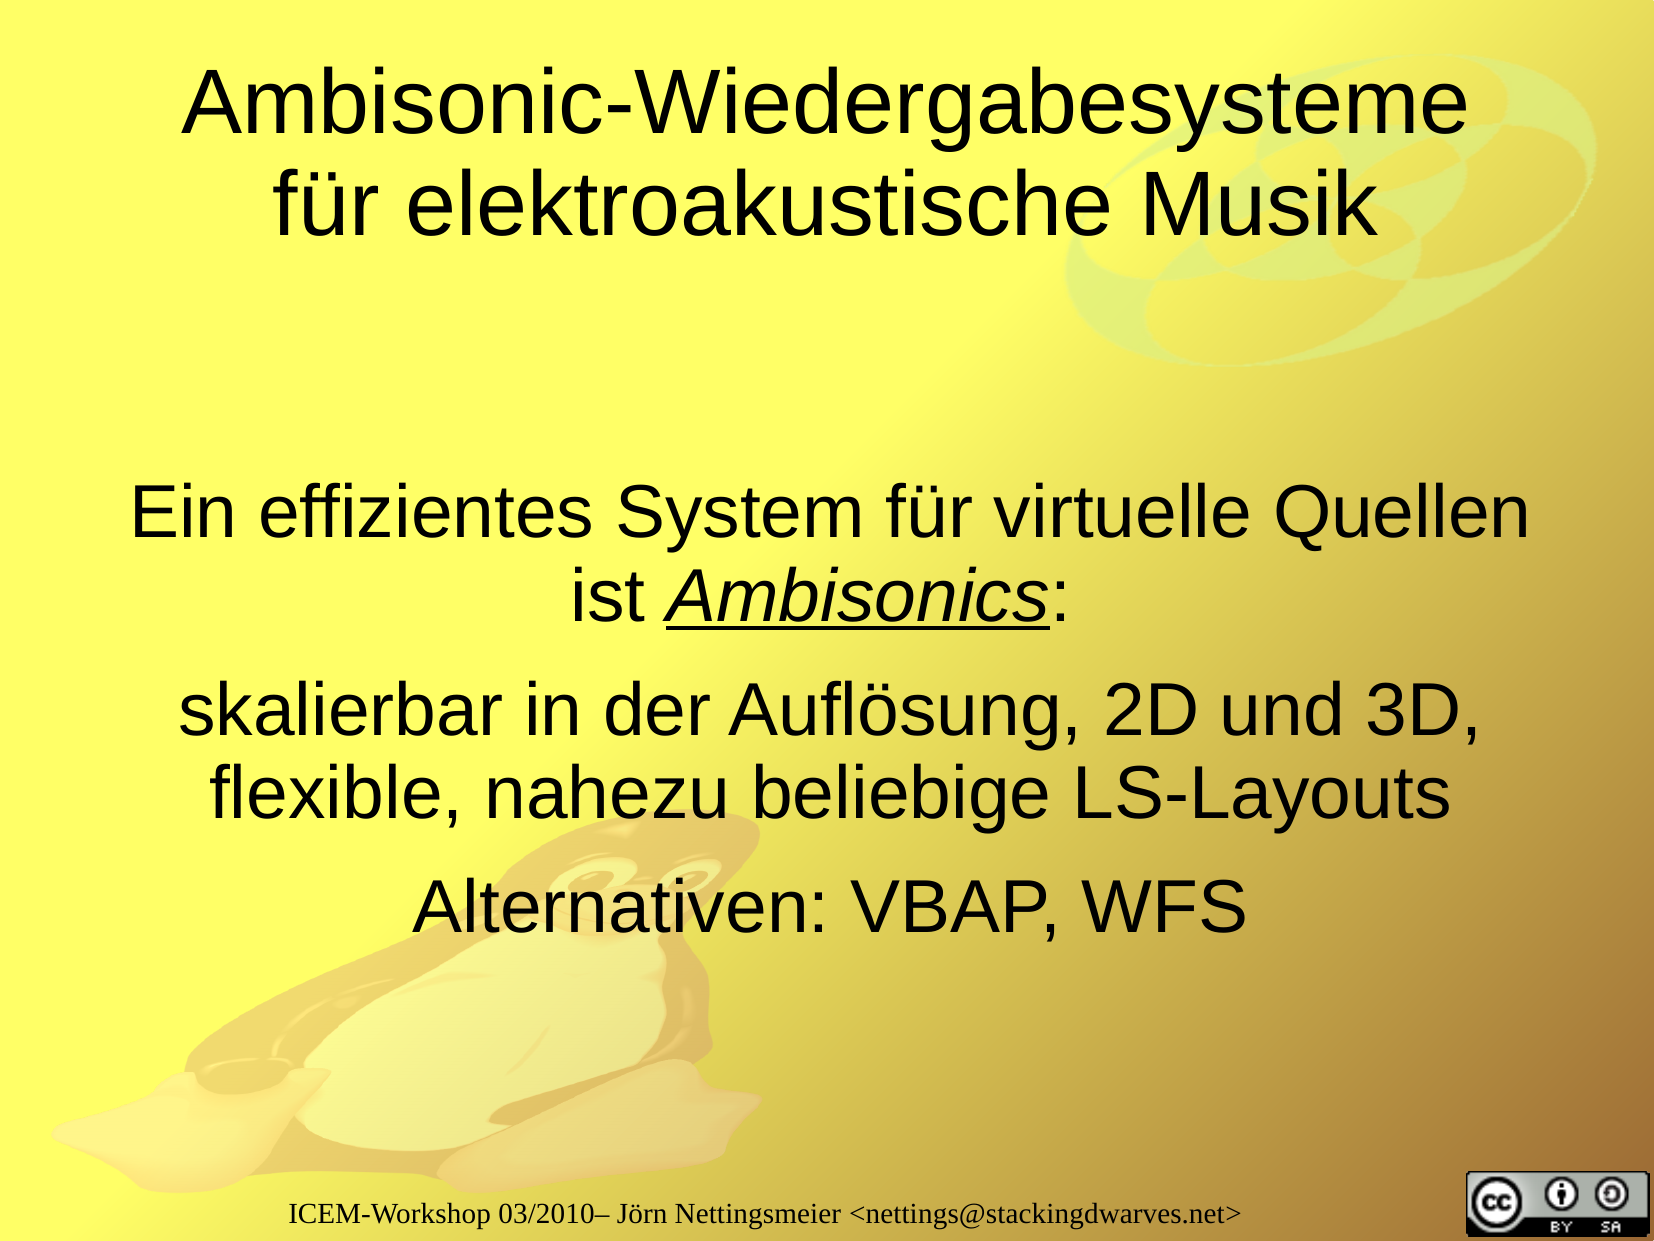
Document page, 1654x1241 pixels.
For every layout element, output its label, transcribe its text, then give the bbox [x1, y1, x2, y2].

picture [1466, 1171, 1650, 1237]
title Ambisonic-Wiedergabesysteme für elektroakustische Musik [82, 39, 1571, 267]
list Ein effizientes System für virtuelle Quellen ist Ambisonics: skalierbar in der Auflösung, 2D und 3D, flexible, nahezu beliebige LS-Layouts Alternativen: VBAP, WFS [86, 375, 1576, 949]
